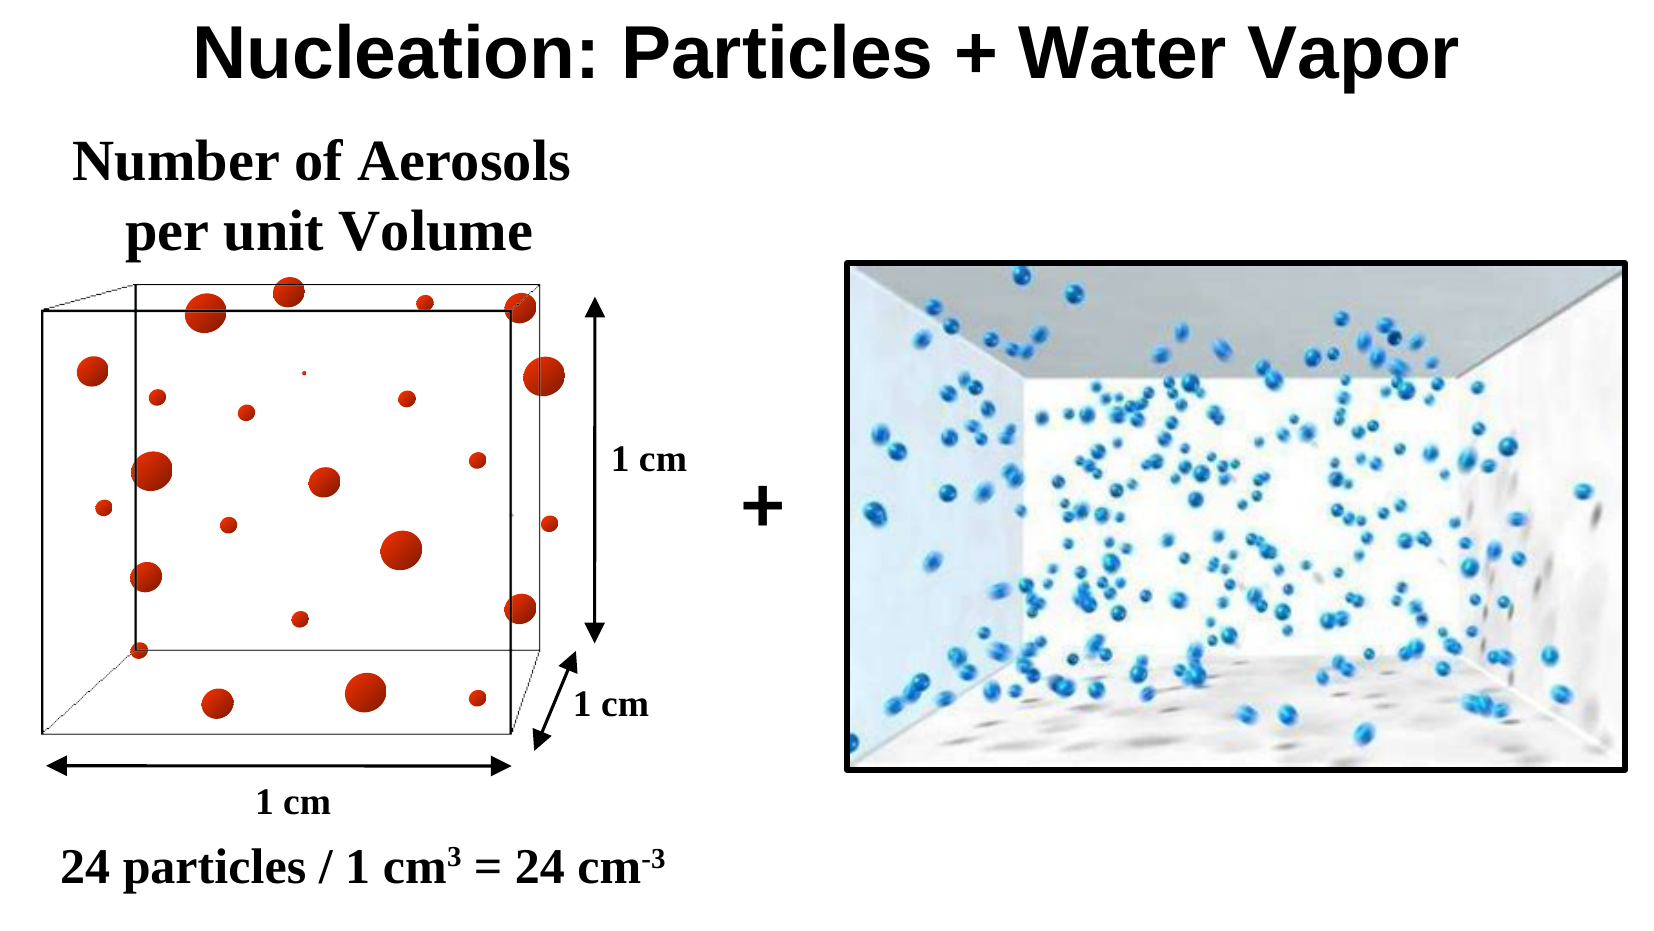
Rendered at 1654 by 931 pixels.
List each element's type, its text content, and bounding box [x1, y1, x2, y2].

text_box Number of Aerosols per unit Volume [61, 121, 598, 263]
text_box 1 cm [532, 681, 690, 726]
text_box [542, 515, 559, 532]
text_box 1 cm [162, 772, 425, 829]
text_box [542, 356, 565, 397]
text_box + [732, 447, 796, 563]
title Nucleation: Particles + Water Vapor [0, 2, 1654, 107]
text_box [276, 277, 303, 284]
picture [41, 284, 542, 738]
picture [850, 266, 1623, 767]
text_box 24 particles / 1 cm3 = 24 cm-3 [45, 829, 681, 903]
text_box 1 cm [570, 436, 728, 481]
